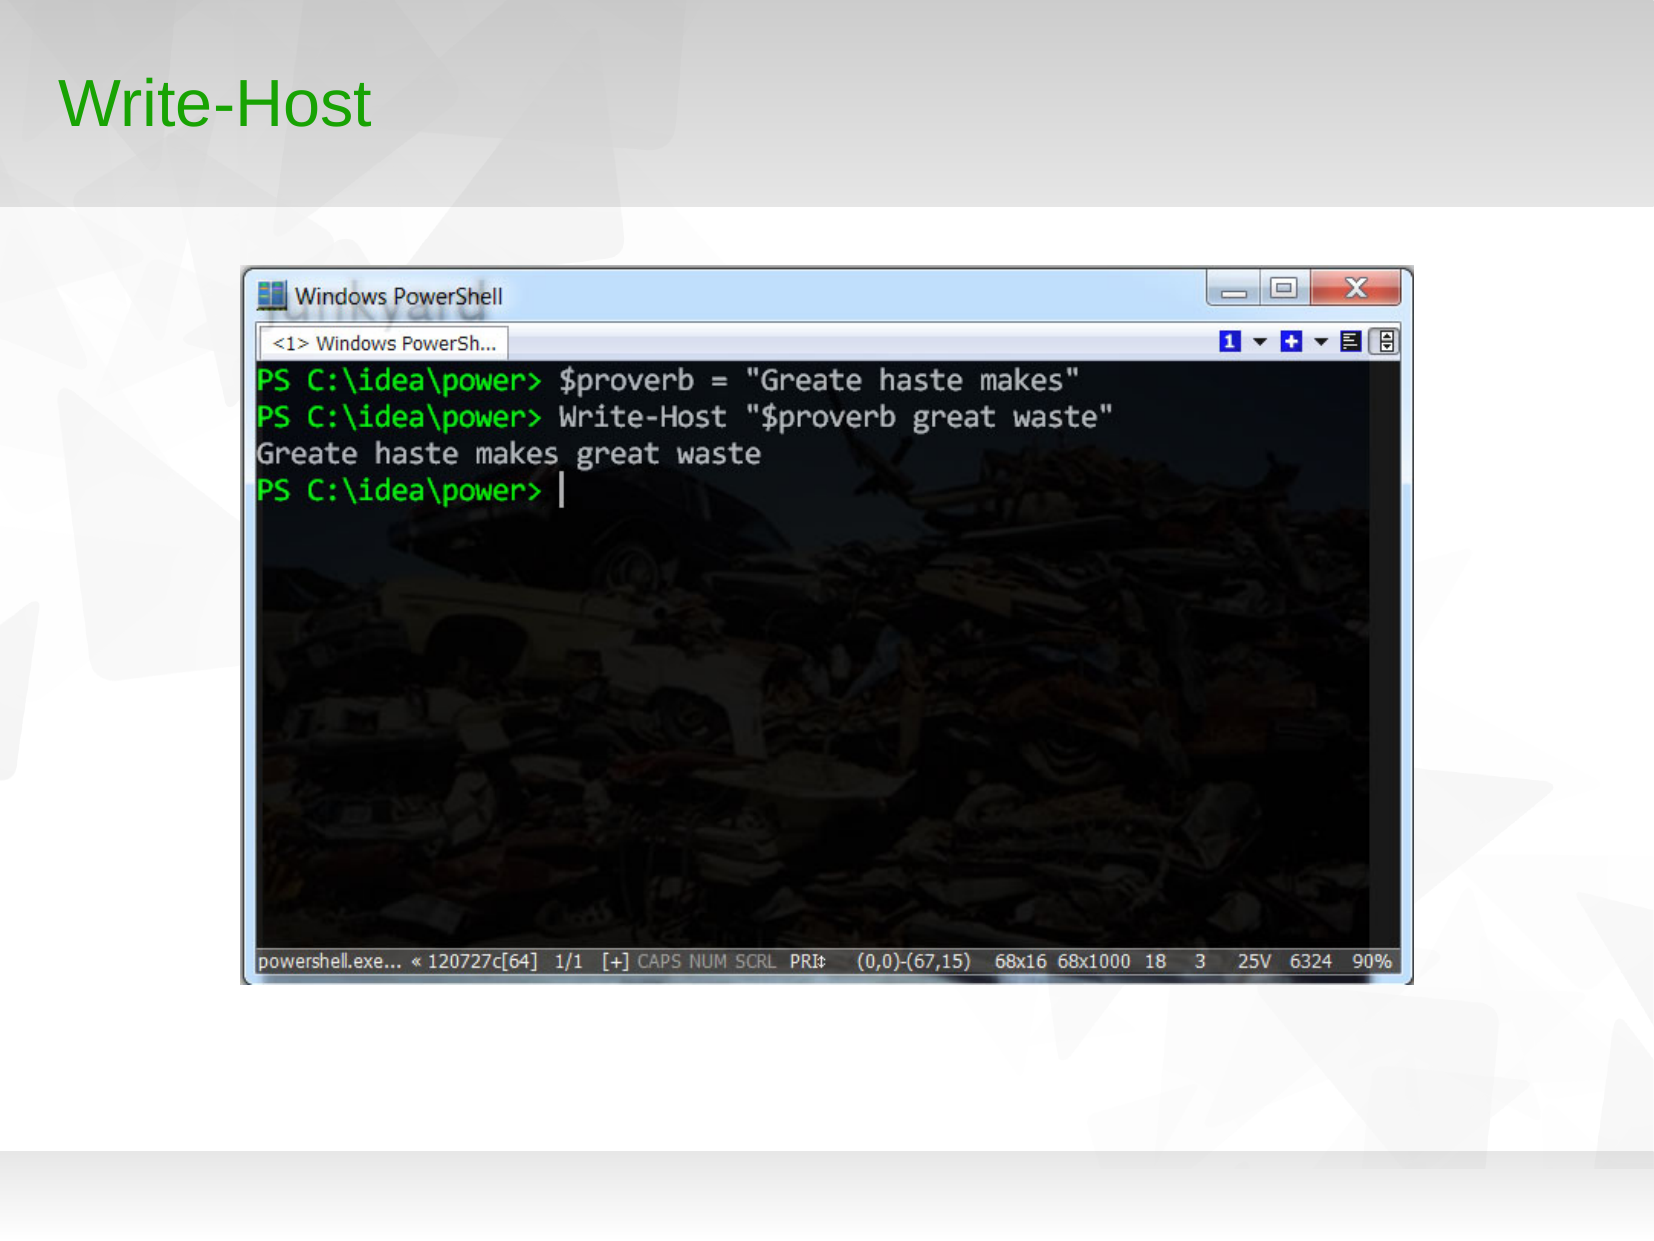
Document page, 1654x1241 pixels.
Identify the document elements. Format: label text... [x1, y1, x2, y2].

title Write-Host [59, 29, 1595, 178]
picture [0, 0, 1654, 1169]
